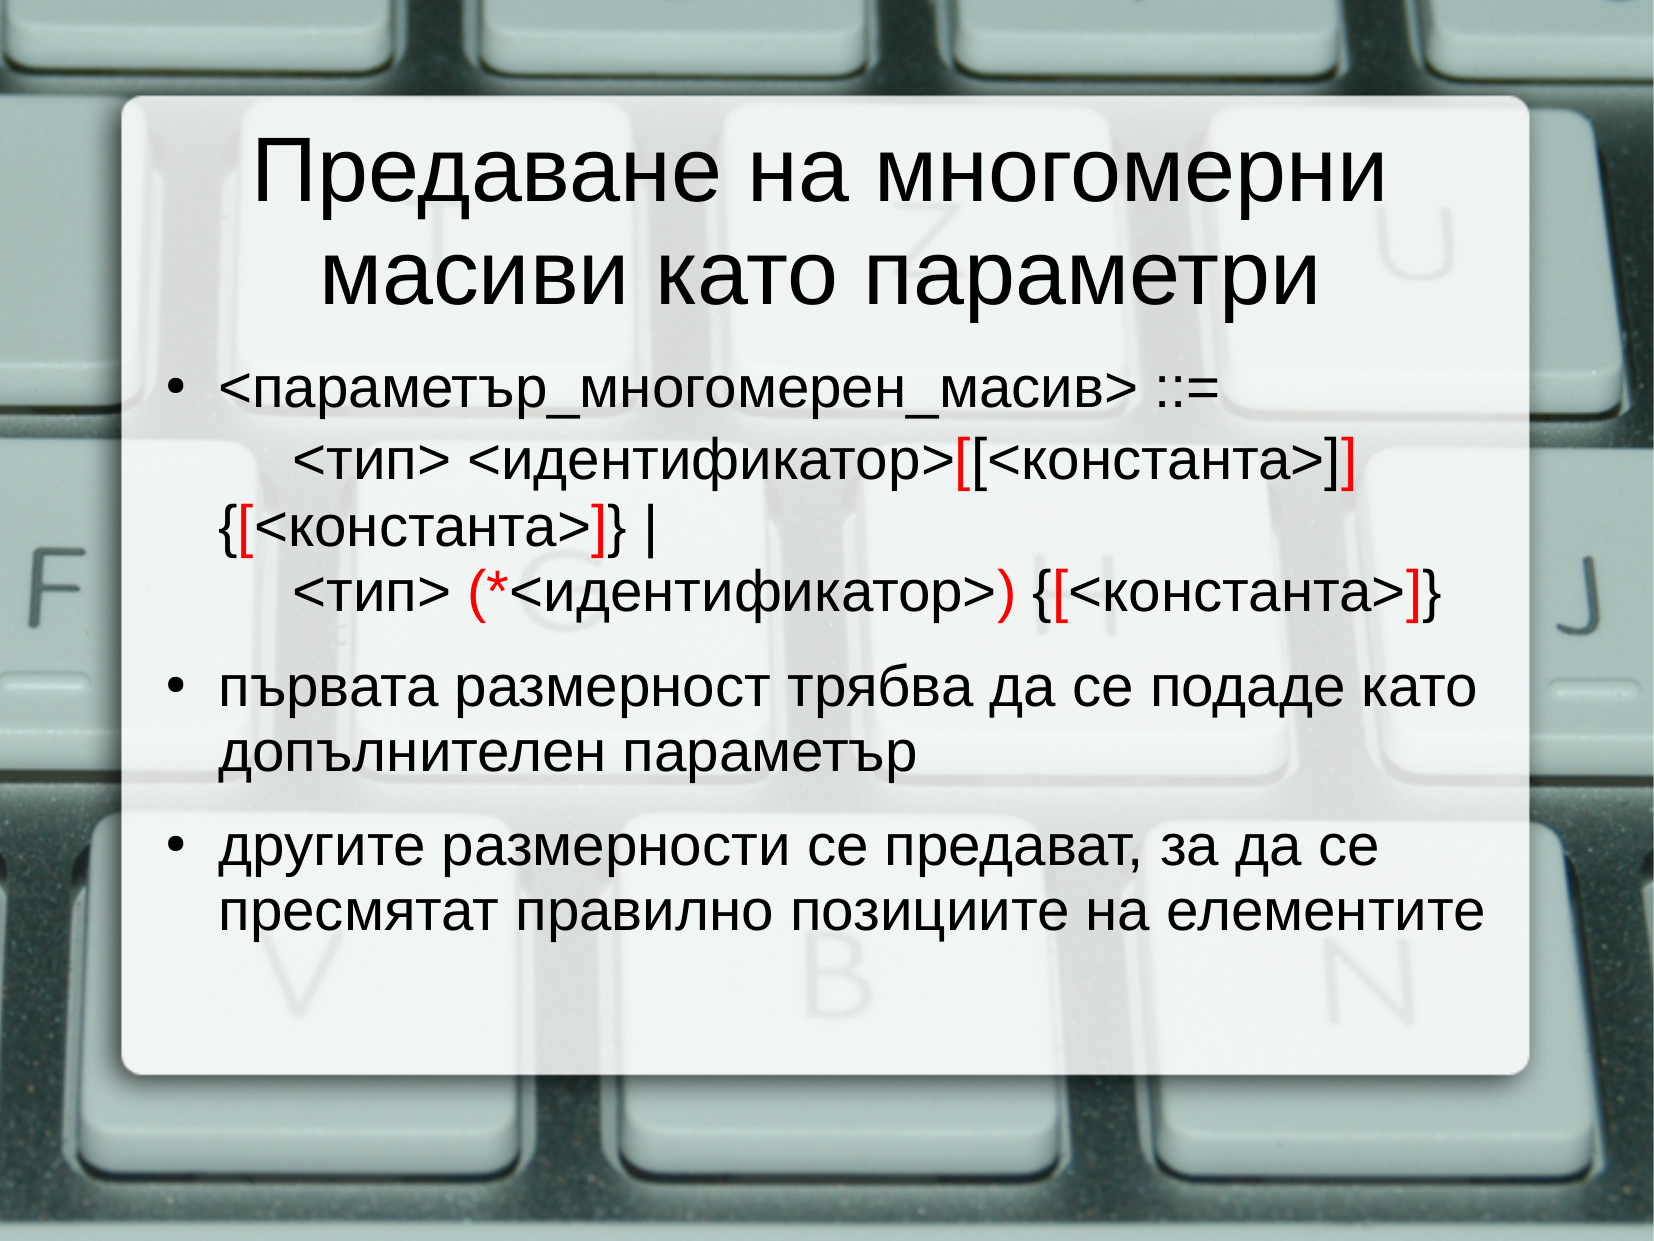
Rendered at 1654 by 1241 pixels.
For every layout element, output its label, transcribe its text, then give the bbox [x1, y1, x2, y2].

picture [0, 0, 1654, 1241]
list <параметър_многомерен_масив> ::= <тип> <идентификатор>[[<константа>]] {[<константа>]} | <тип> (*<идентификатор>) {[<константа>]} първата размерност трябва да се подаде като допълнителен параметър другите размерности се предават, за да се пресмятат правилно позициите на елементите [147, 354, 1506, 1074]
title Предаване на многомерни масиви като параметри [135, 117, 1506, 325]
